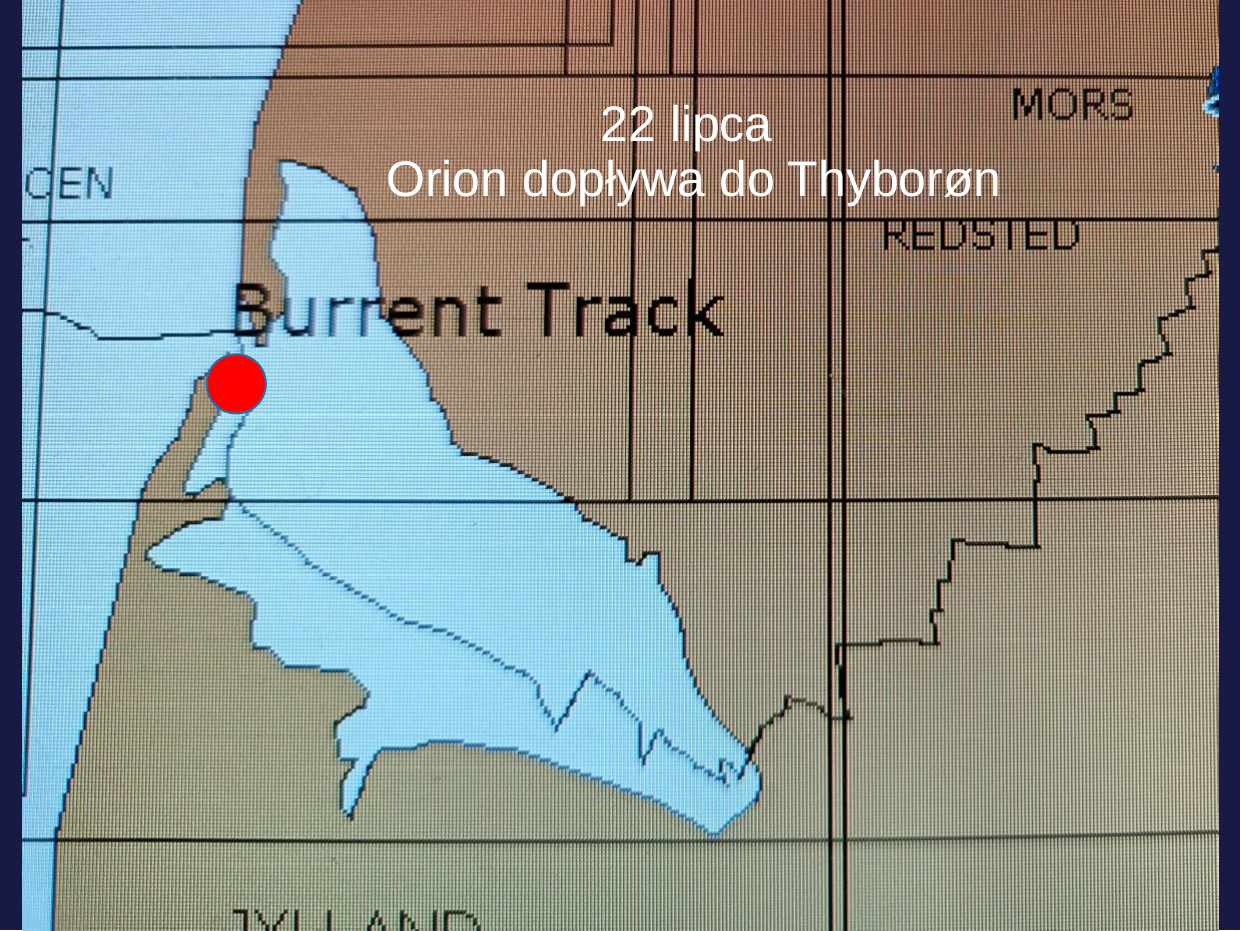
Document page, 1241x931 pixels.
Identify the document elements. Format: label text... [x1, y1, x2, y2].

text_box 22 lipca Orion dopływa do Thyborøn [354, 88, 1034, 237]
text_box [206, 354, 266, 414]
picture [22, 0, 1219, 931]
